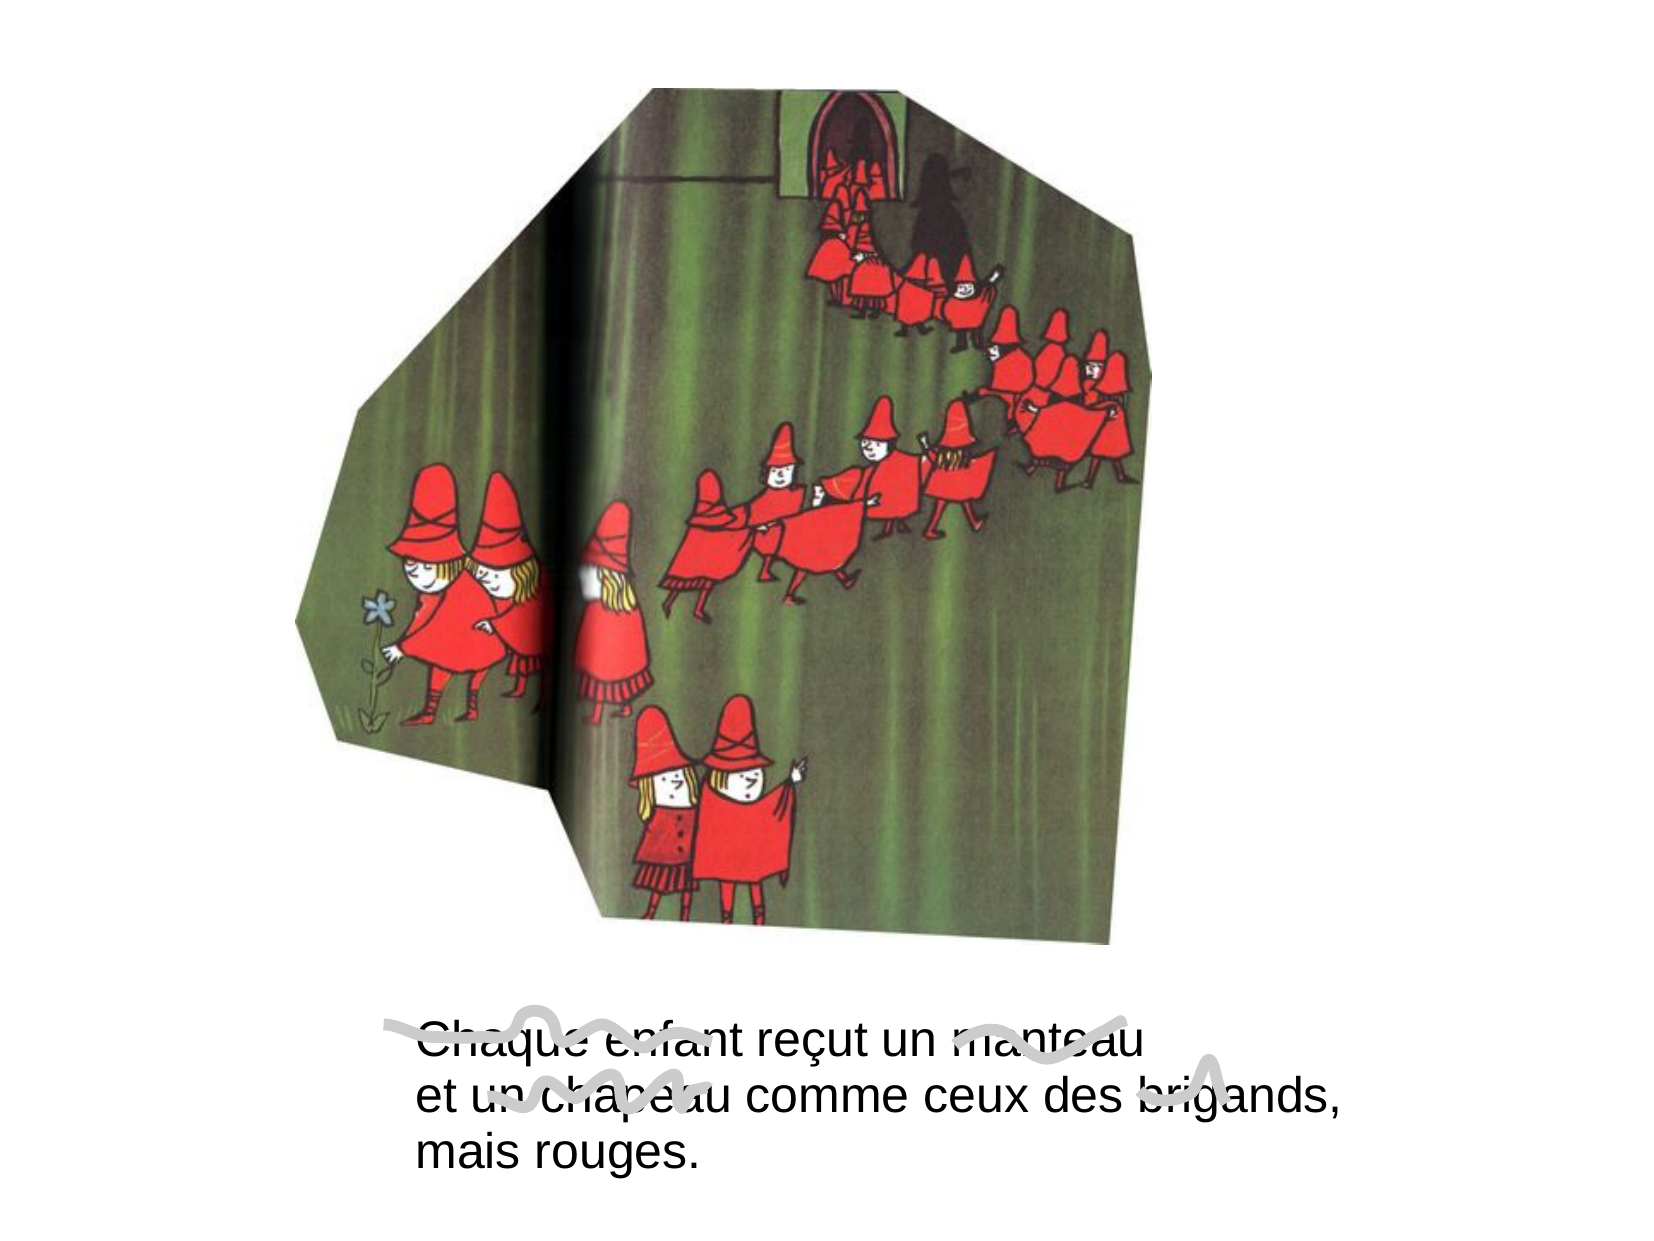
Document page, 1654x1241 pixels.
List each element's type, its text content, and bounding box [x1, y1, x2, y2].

picture [295, 88, 1152, 945]
text_box Chaque enfant reçut un manteau et un chapeau comme ceux des brigands, mais rouges. [400, 1003, 1359, 1187]
